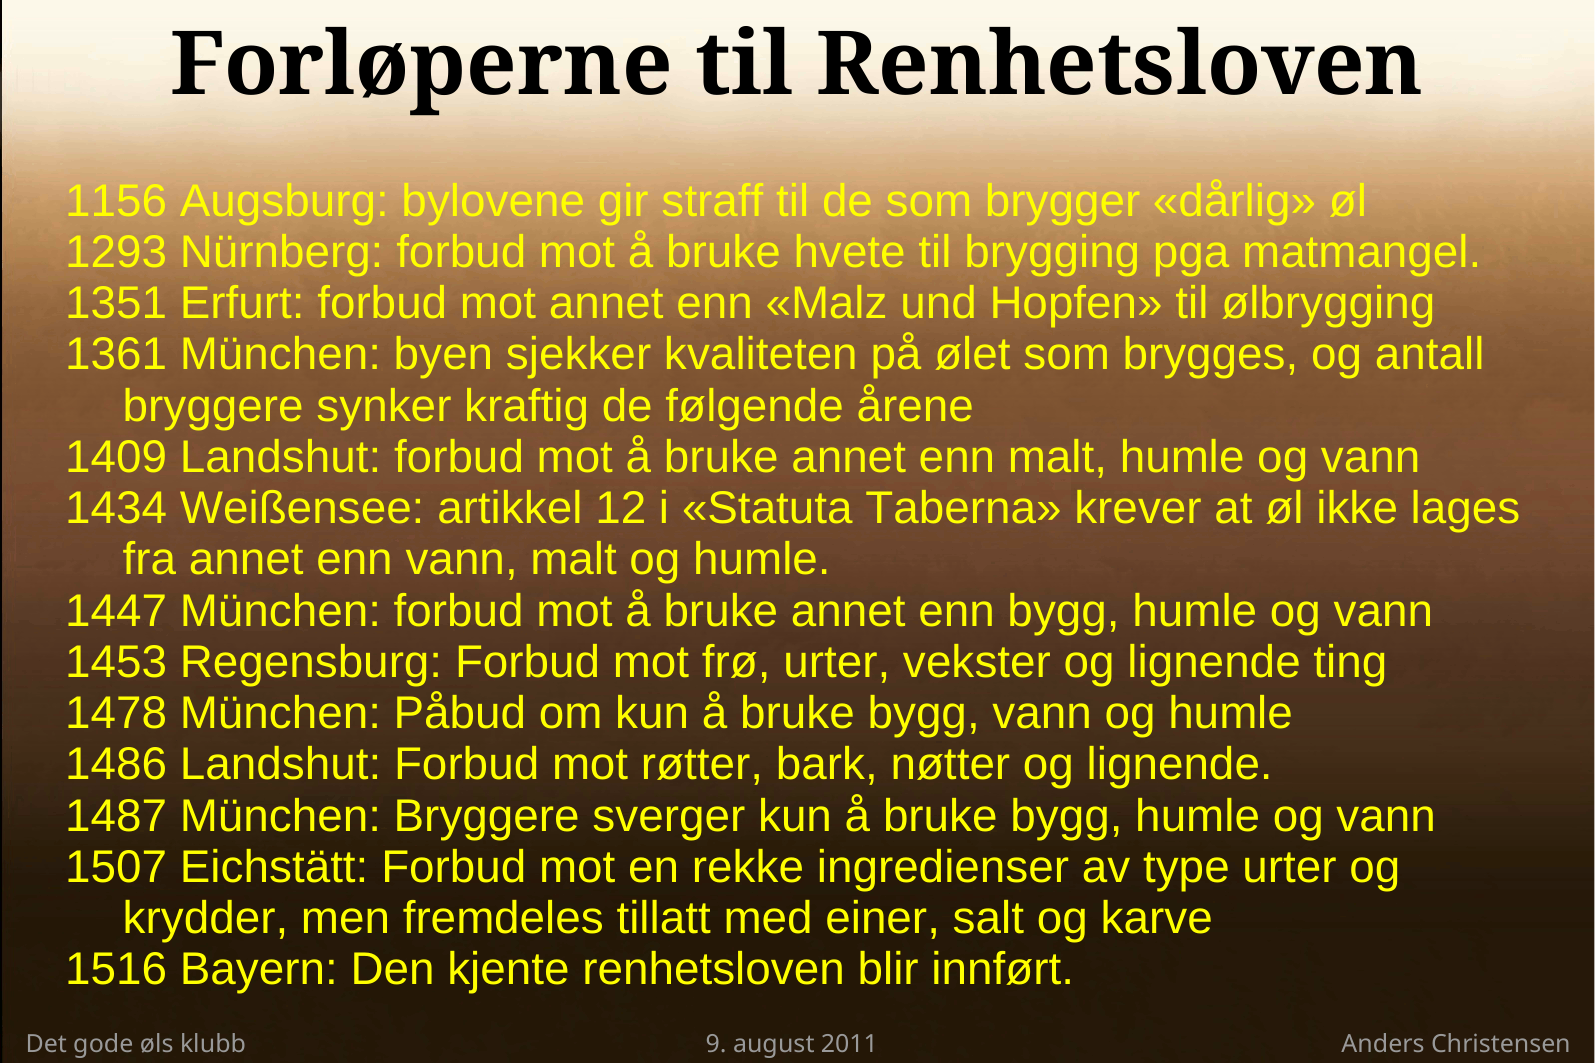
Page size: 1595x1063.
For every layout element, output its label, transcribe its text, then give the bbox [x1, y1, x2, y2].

picture [0, 0, 1595, 1063]
subtitle 1156 Augsburg: bylovene gir straff til de som brygger «dårlig» øl 1293 Nürnberg: forbud mot å bruke hvete til brygging pga matmangel. 1351 Erfurt: forbud mot annet enn «Malz und Hopfen» til ølbrygging 1361 München: byen sjekker kvaliteten på ølet som brygges, og antall bryggere synker kraftig de følgende årene 1409 Landshut: forbud mot å bruke annet enn malt, humle og vann 1434 Weißensee: artikkel 12 i «Statuta Taberna» krever at øl ikke lages fra annet enn vann, malt og humle. 1447 München: forbud mot å bruke annet enn bygg, humle og vann 1453 Regensburg: Forbud mot frø, urter, vekster og lignende ting 1478 München: Påbud om kun å bruke bygg, vann og humle 1486 Landshut: Forbud mot røtter, bark, nøtter og lignende. 1487 München: Bryggere sverger kun å bruke bygg, humle og vann 1507 Eichstätt: Forbud mot en rekke ingredienser av type urter og krydder, men fremdeles tillatt med einer, salt og karve 1516 Bayern: Den kjente renhetsloven blir innført. [48, 139, 1537, 1030]
title Forløperne til Renhetsloven [79, 0, 1515, 139]
